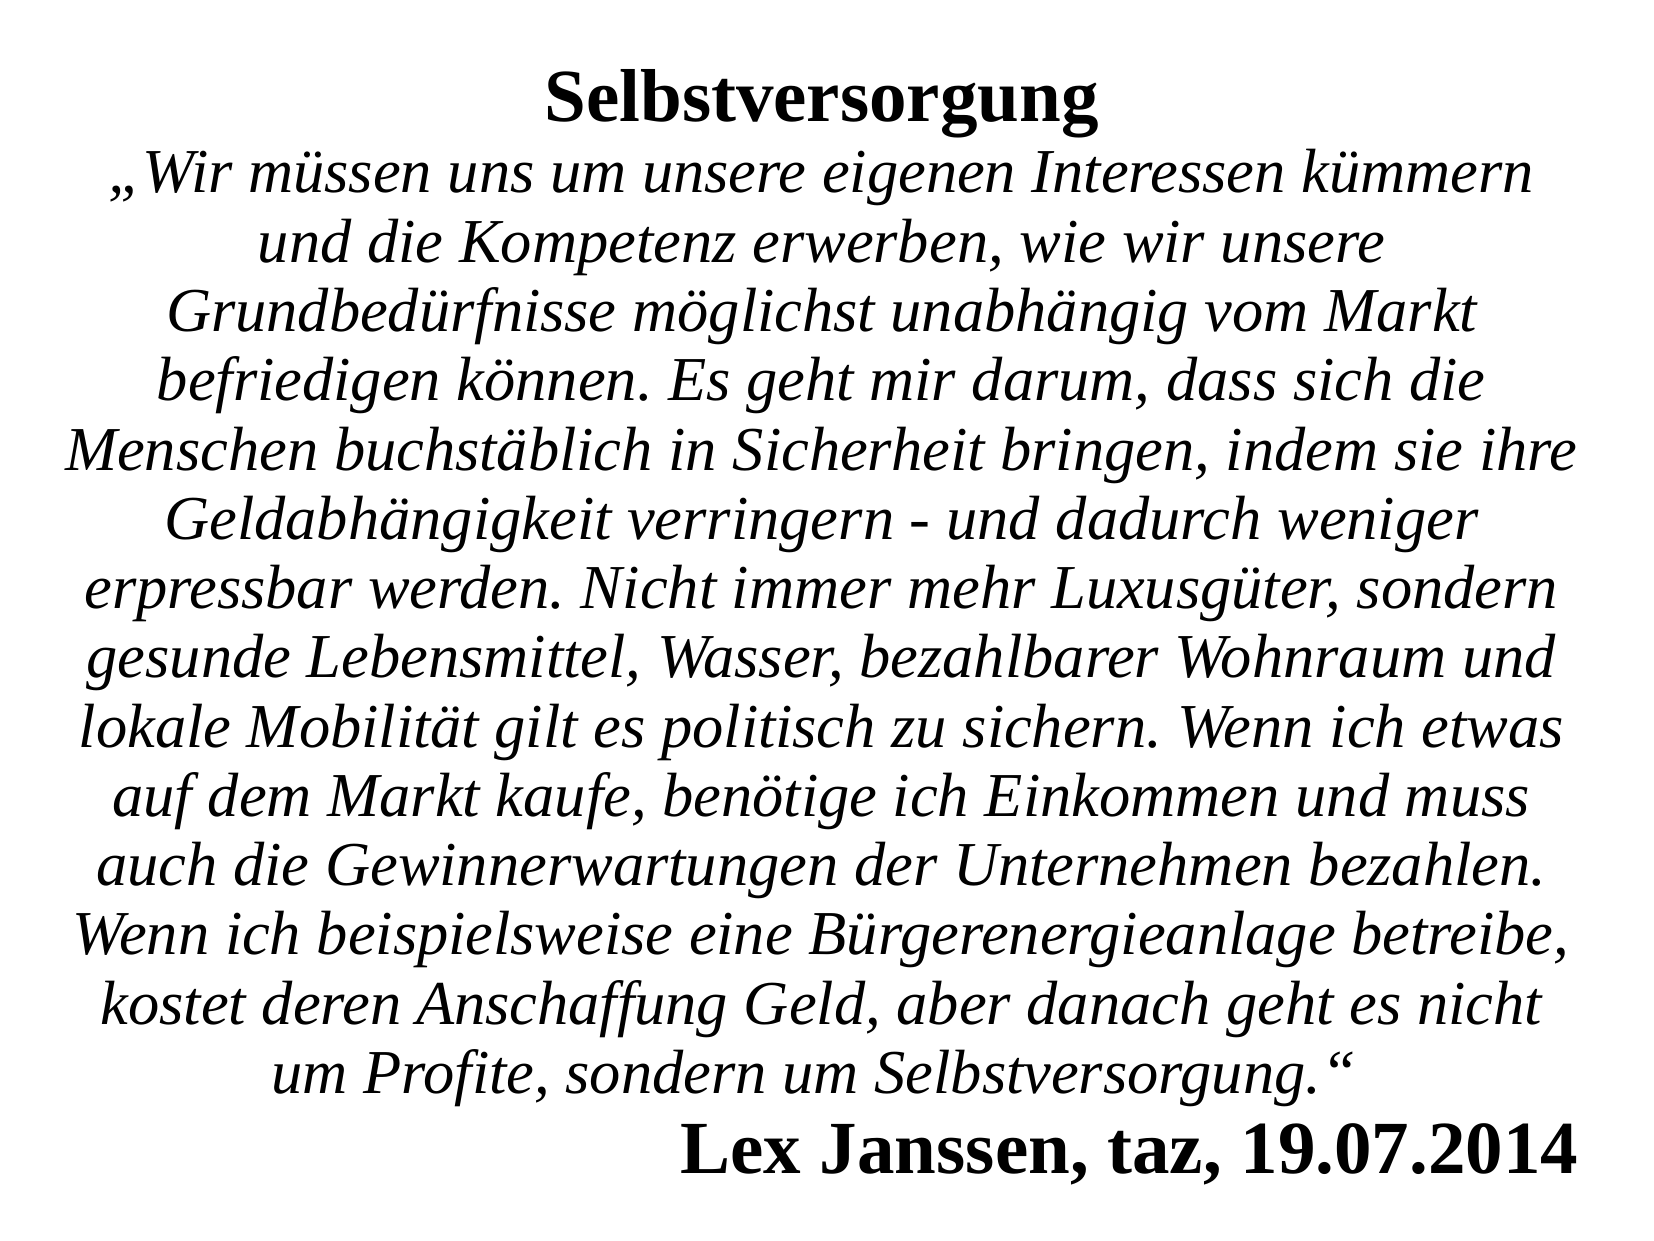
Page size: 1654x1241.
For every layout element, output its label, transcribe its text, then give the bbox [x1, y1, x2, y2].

text_box Selbstversorgung „Wir müssen uns um unsere eigenen Interessen kümmern und die Kompetenz erwerben, wie wir unsere Grundbedürfnisse möglichst unabhängig vom Markt befriedigen können. Es geht mir darum, dass sich die Menschen buchstäblich in Sicherheit bringen, indem sie ihre Geldabhängigkeit verringern - und dadurch weniger erpressbar werden. Nicht immer mehr Luxusgüter, sondern gesunde Lebensmittel, Wasser, bezahlbarer Wohnraum und lokale Mobilität gilt es politisch zu sichern. Wenn ich etwas auf dem Markt kaufe, benötige ich Einkommen und muss auch die Gewinnerwartungen der Unternehmen bezahlen. Wenn ich beispielsweise eine Bürgerenergieanlage betreibe, kostet deren Anschaffung Geld, aber danach geht es nicht um Profite, sondern um Selbstversorgung.“ Lex Janssen, taz, 19.07.2014 [50, 46, 1606, 1198]
